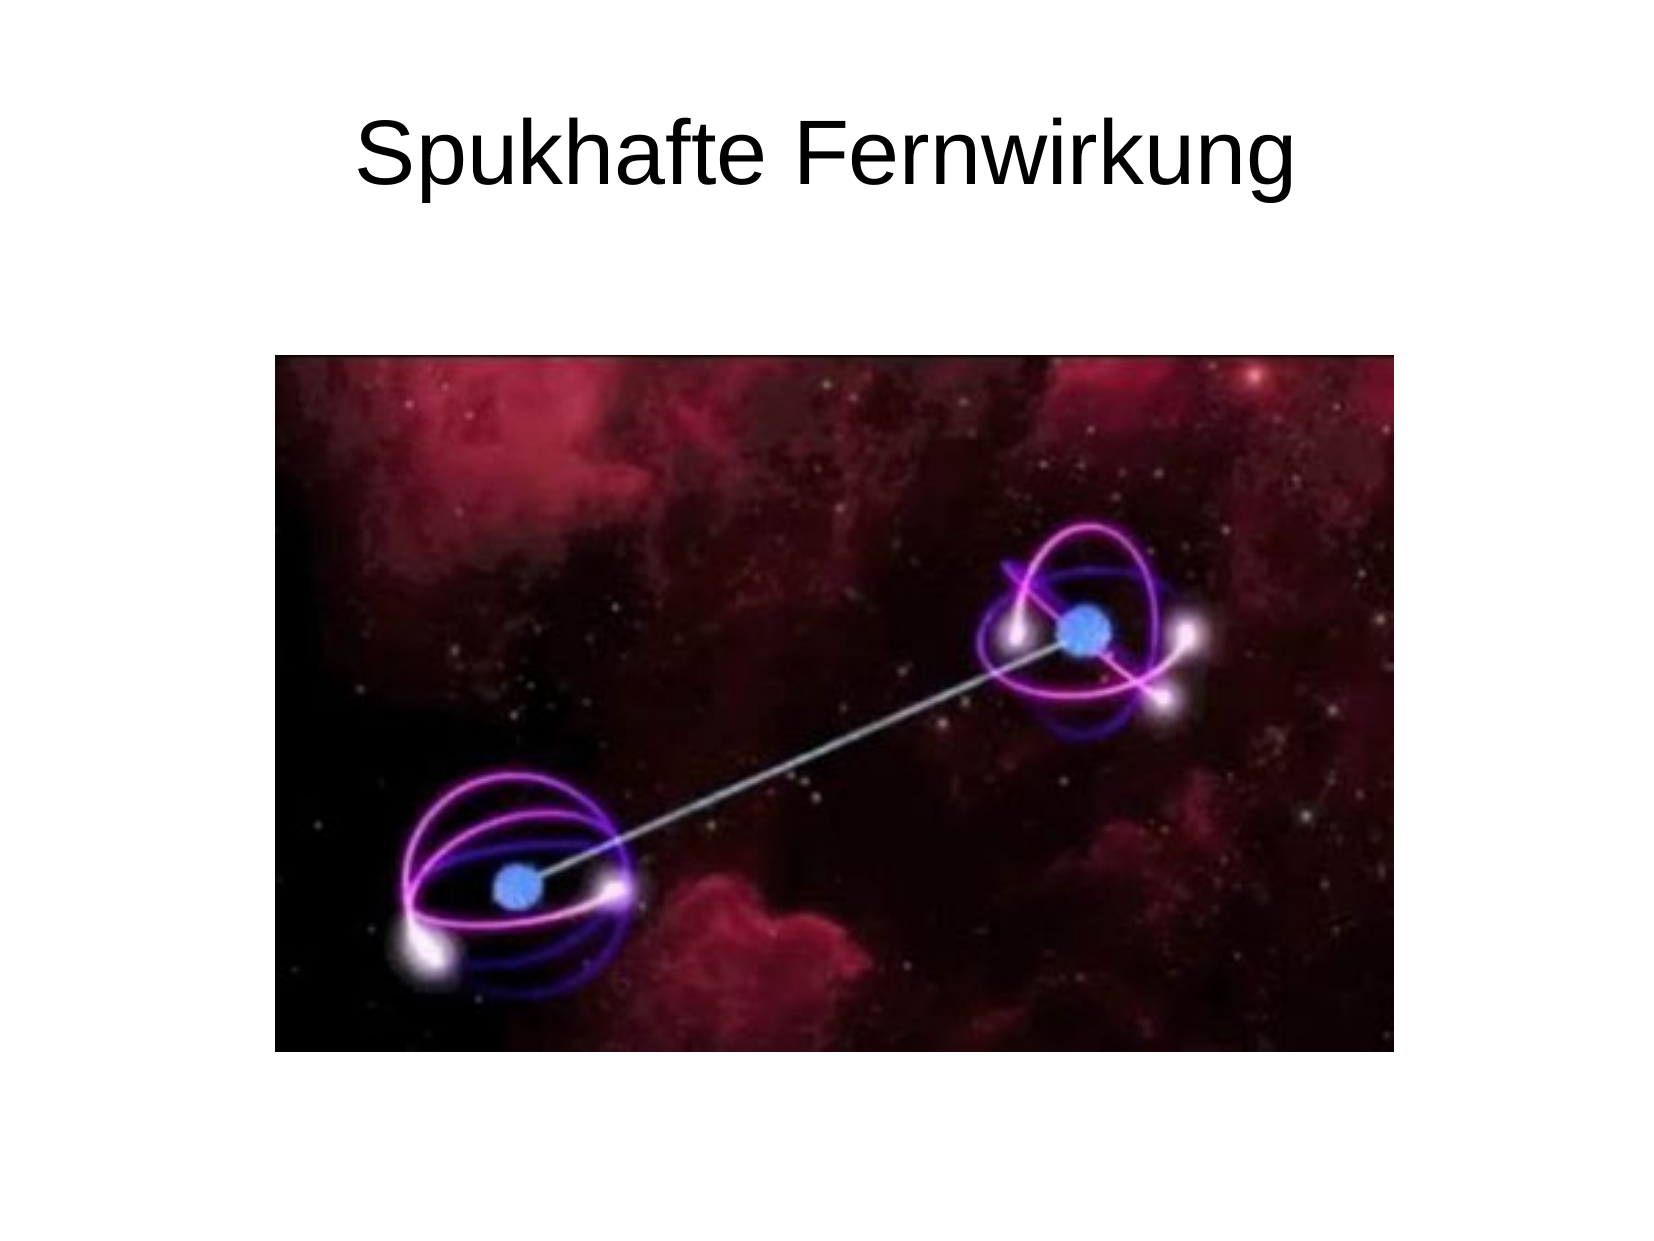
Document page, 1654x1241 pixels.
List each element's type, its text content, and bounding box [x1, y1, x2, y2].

title Spukhafte Fernwirkung [82, 49, 1571, 257]
picture [275, 355, 1394, 1052]
